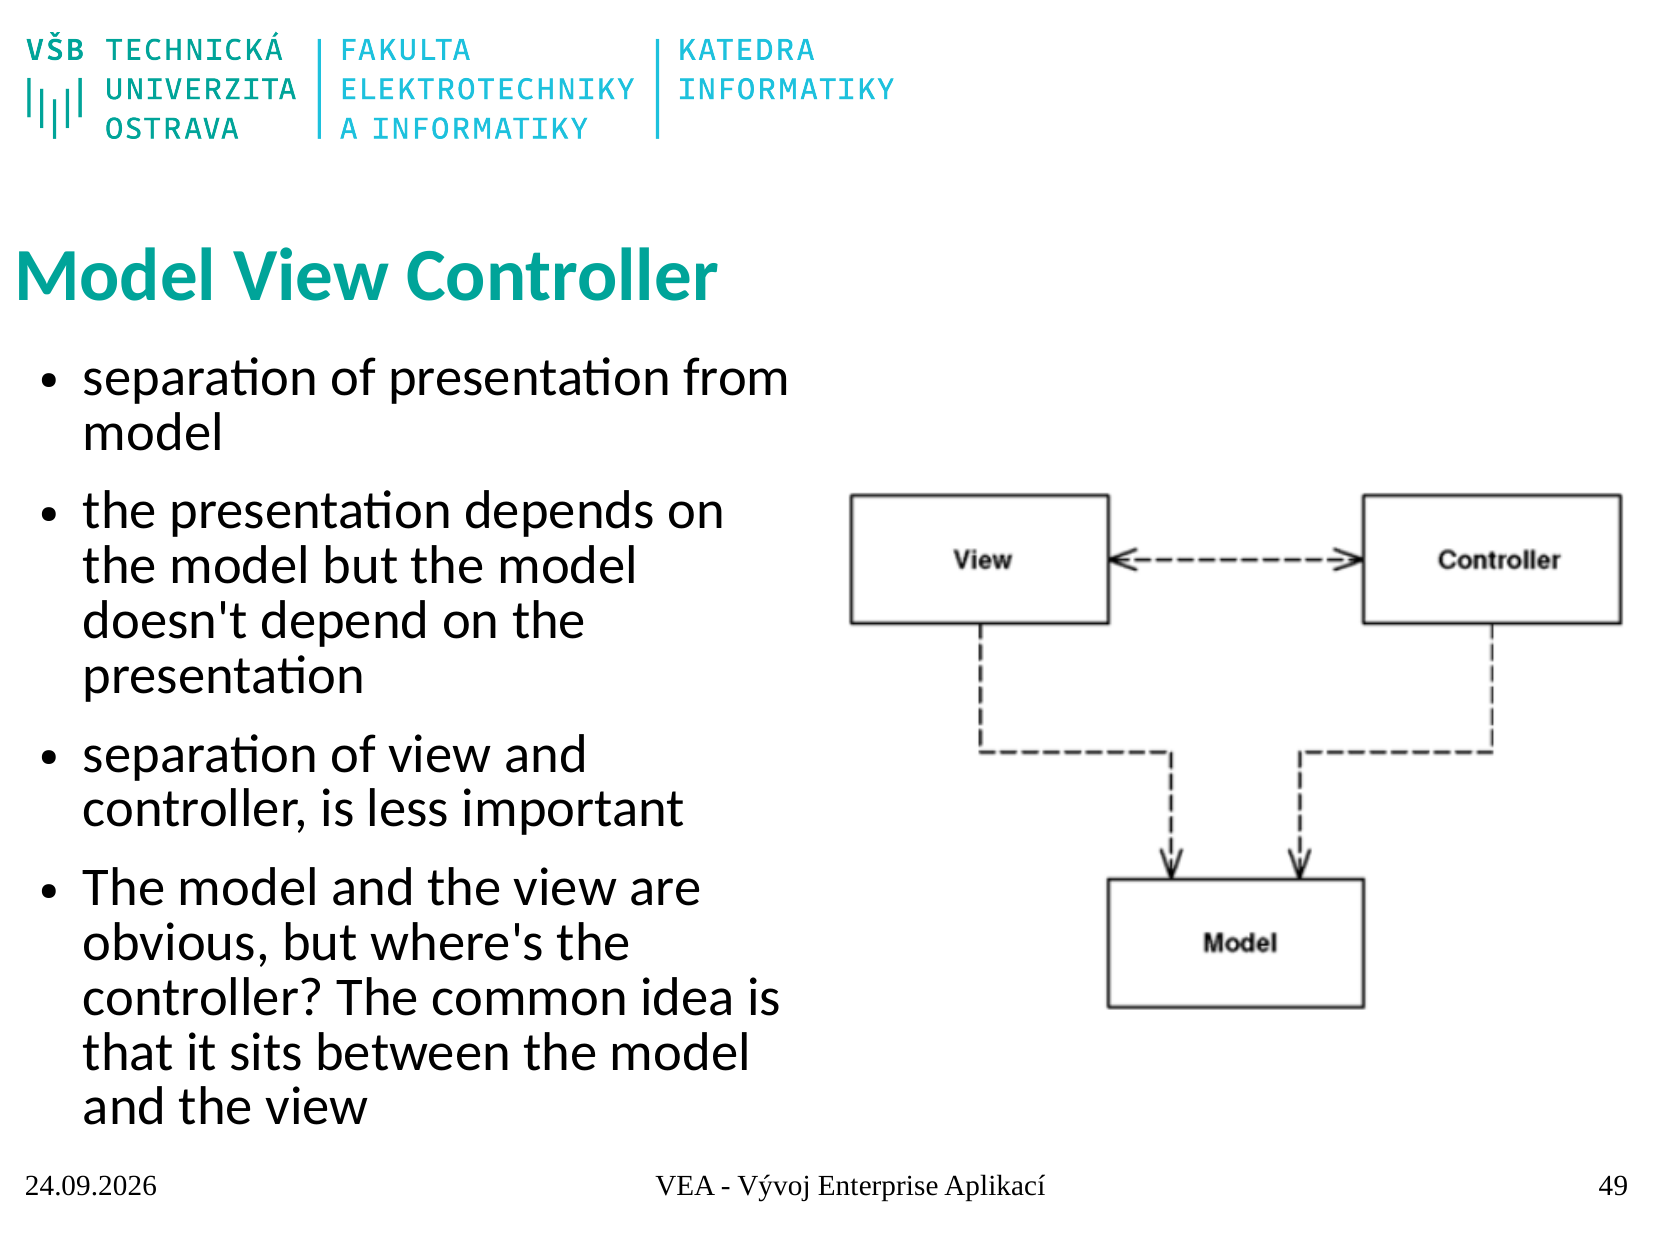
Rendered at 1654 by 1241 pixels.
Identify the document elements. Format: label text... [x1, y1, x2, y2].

picture [846, 485, 1630, 1015]
title Model View Controller [14, 165, 1619, 319]
list separation of presentation from model the presentation depends on the model but the model doesn't depend on the presentation separation of view and controller, is less important The model and the view are obvious, but where's the controller? The common idea is that it sits between the model and the view [24, 354, 808, 1146]
picture [26, 31, 894, 139]
